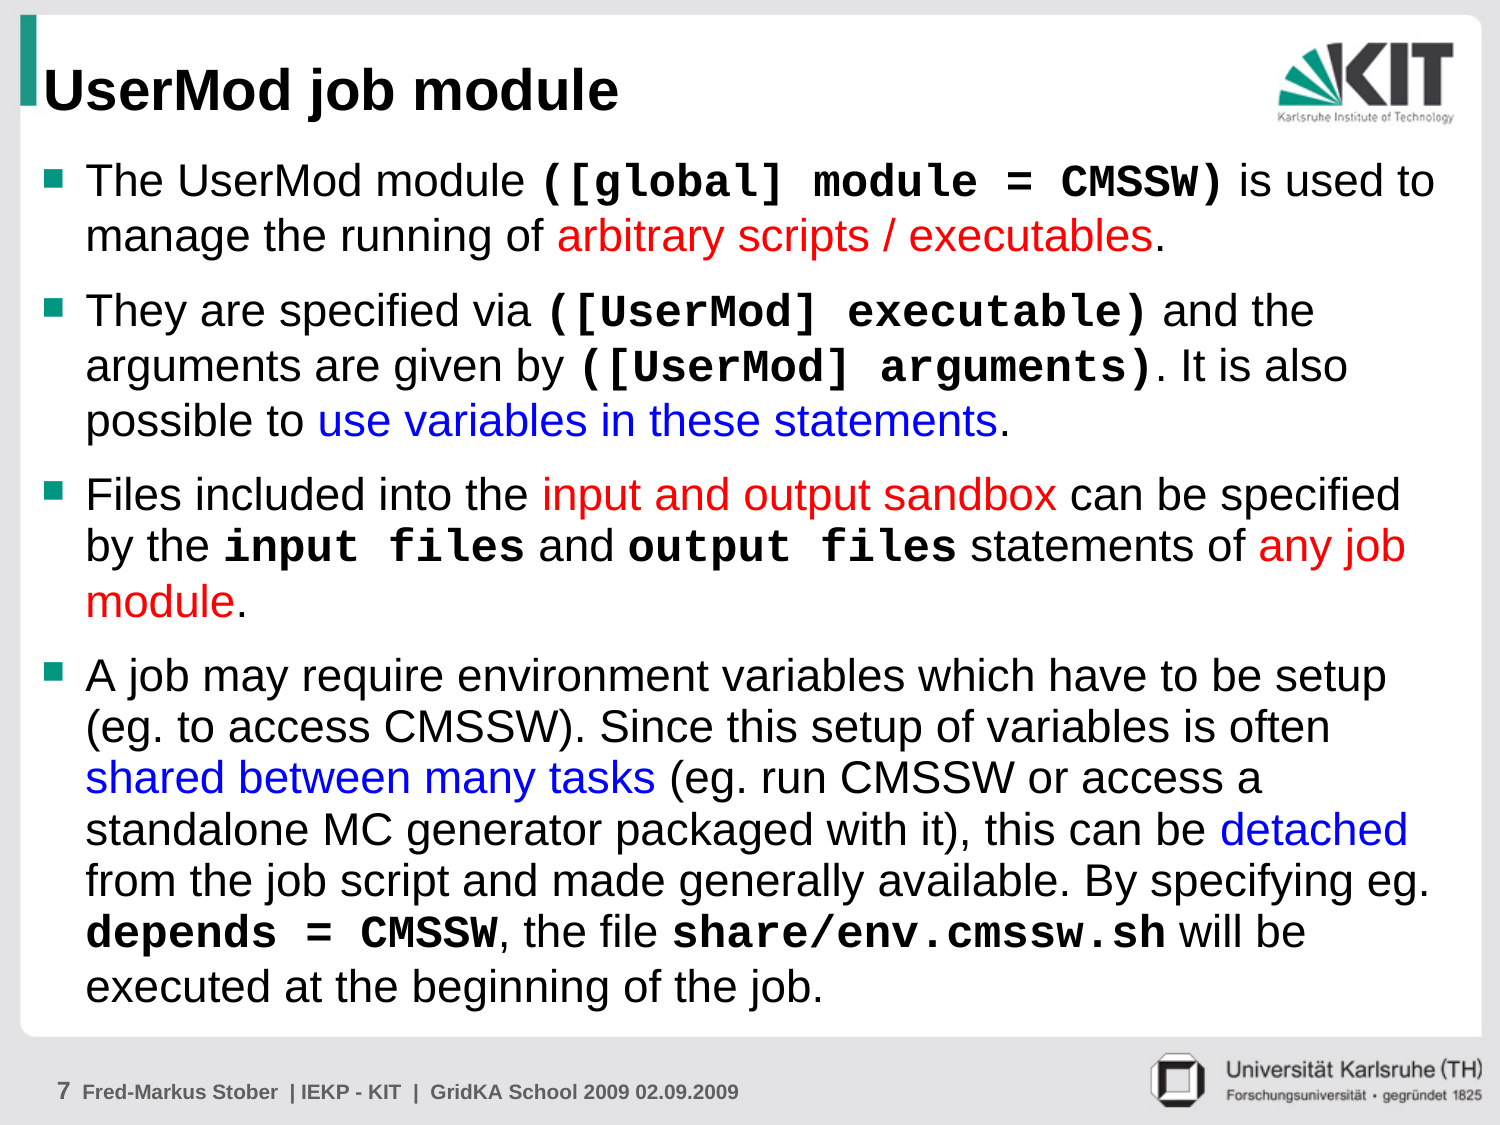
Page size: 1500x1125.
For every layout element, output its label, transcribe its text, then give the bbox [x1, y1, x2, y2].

title UserMod job module [43, 40, 1241, 141]
list The UserMod module ([global] module = CMSSW) is used to manage the running of arbitrary scripts / executables. They are specified via ([UserMod] executable) and the arguments are given by ([UserMod] arguments). It is also possible to use variables in these statements. Files included into the input and output sandbox can be specified by the input files and output files statements of any job module. A job may require environment variables which have to be setup (eg. to access CMSSW). Since this setup of variables is often shared between many tasks (eg. run CMSSW or access a standalone MC generator packaged with it), this can be detached from the job script and made generally available. By specifying eg. depends = CMSSW, the file share/env.cmssw.sh will be executed at the beginning of the job. [41, 155, 1459, 1010]
picture [0, 0, 1500, 1125]
